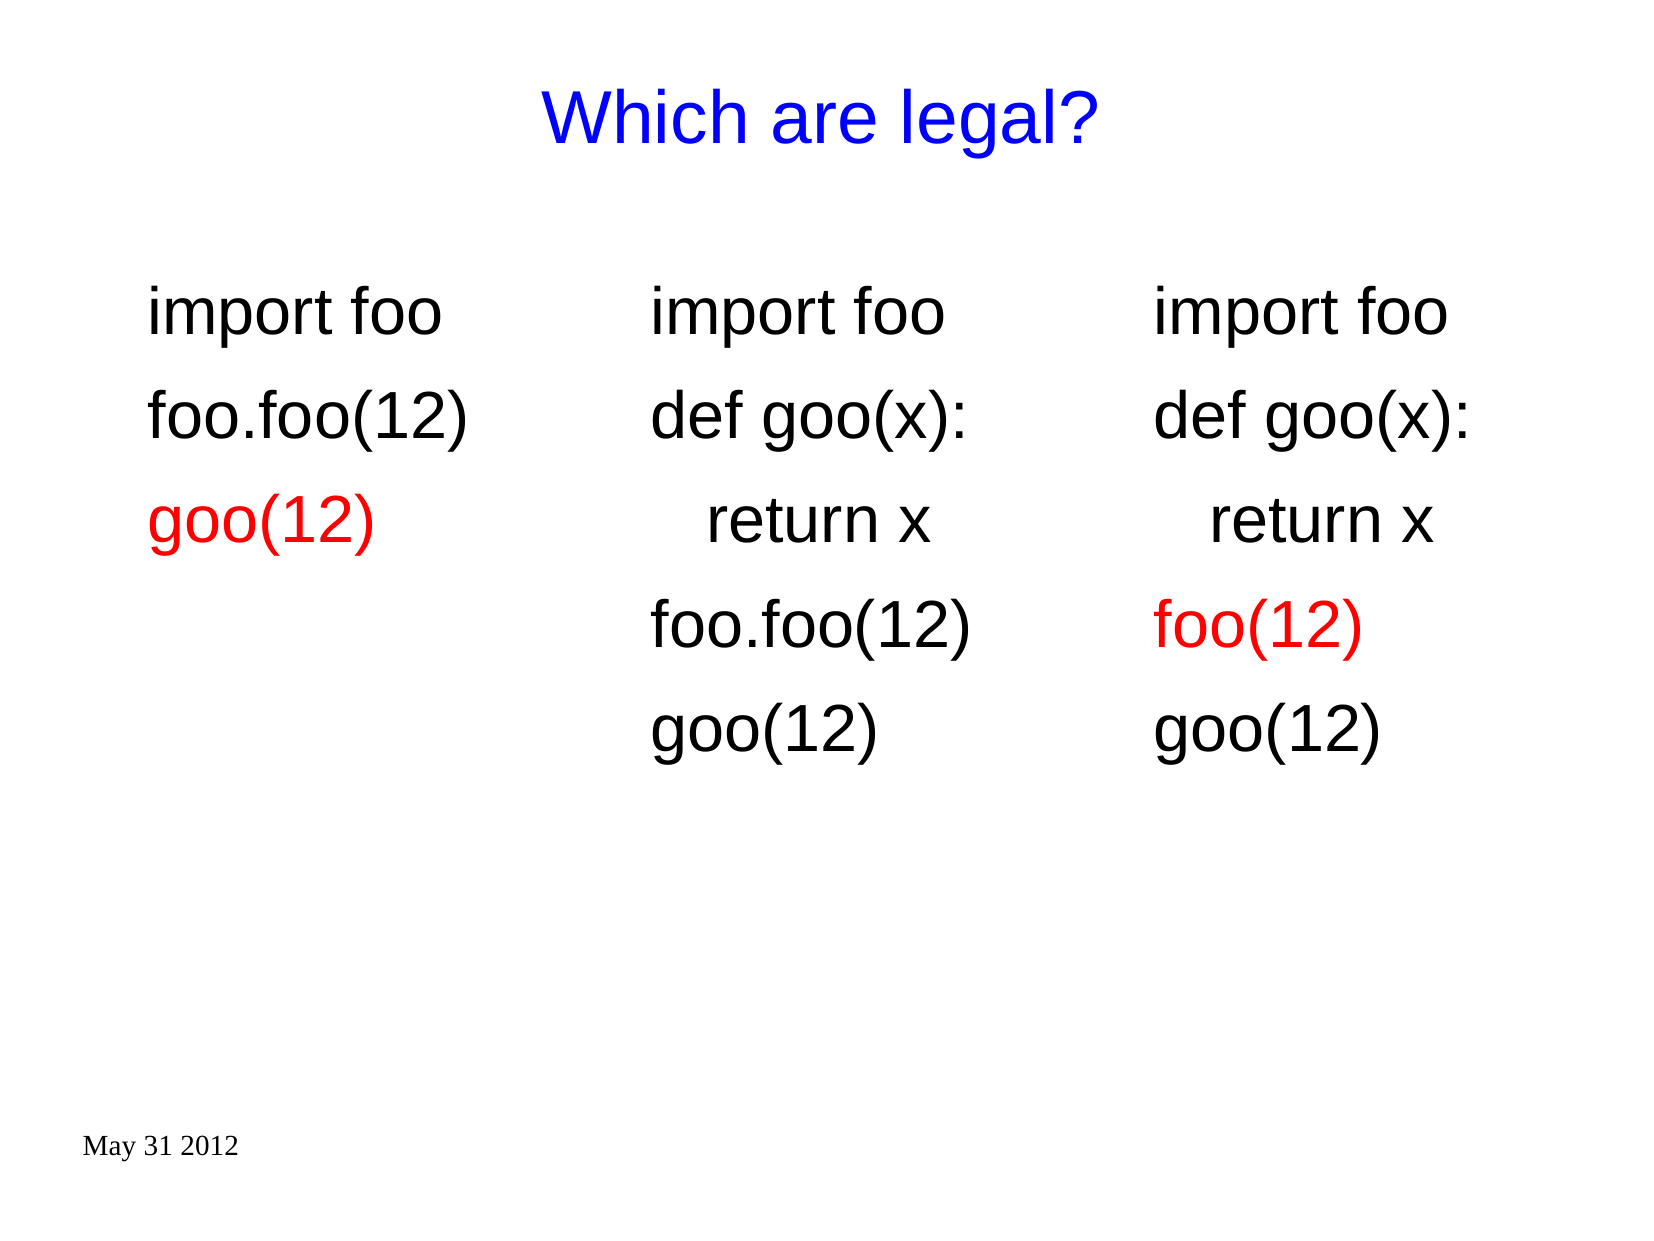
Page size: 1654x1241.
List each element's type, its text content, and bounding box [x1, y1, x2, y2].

title Which are legal? [76, 58, 1565, 178]
list import foo def goo(x): return x foo(12) goo(12) [1083, 274, 1563, 765]
list import foo foo.foo(12) goo(12) [76, 274, 556, 665]
list import foo def goo(x): return x foo.foo(12) goo(12) [579, 274, 1060, 765]
